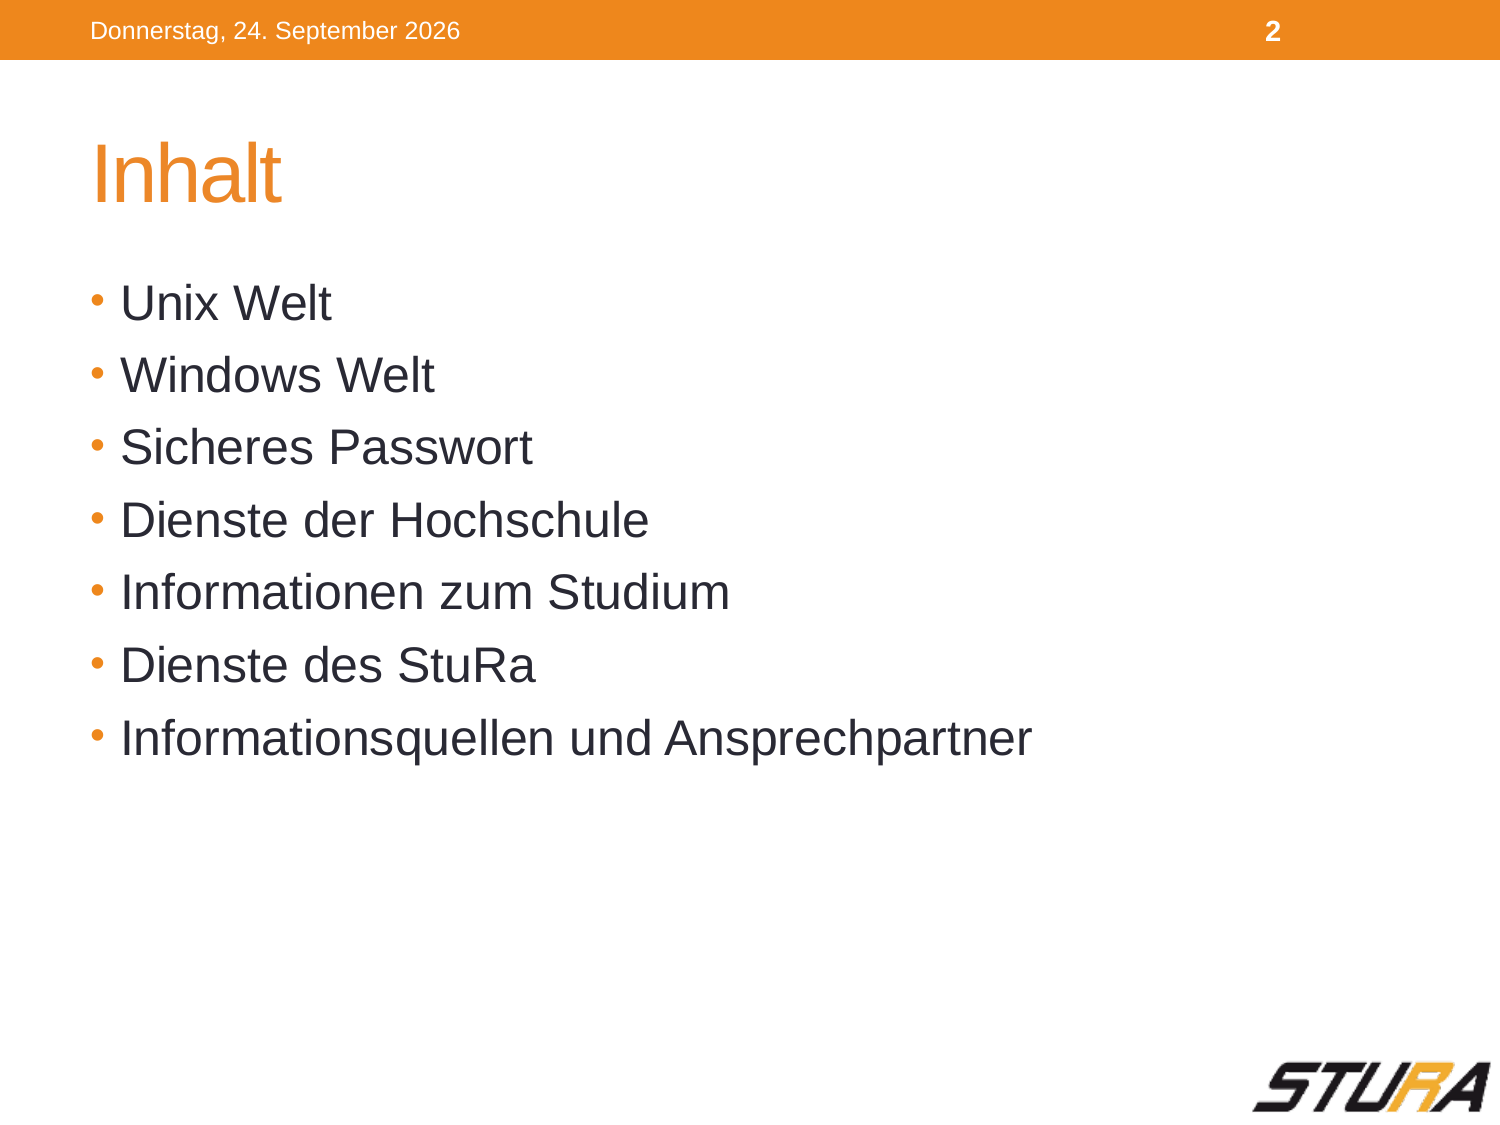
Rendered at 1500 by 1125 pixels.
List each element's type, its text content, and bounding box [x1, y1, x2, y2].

title Inhalt [75, 87, 1426, 251]
list Unix Welt Windows Welt Sicheres Passwort Dienste der Hochschule Informationen zum Studium Dienste des StuRa Informationsquellen und Ansprechpartner [75, 262, 1426, 1063]
text_box Mittwoch, 21. September 16 [75, 3, 550, 57]
text_box 2 [1250, 3, 1426, 57]
